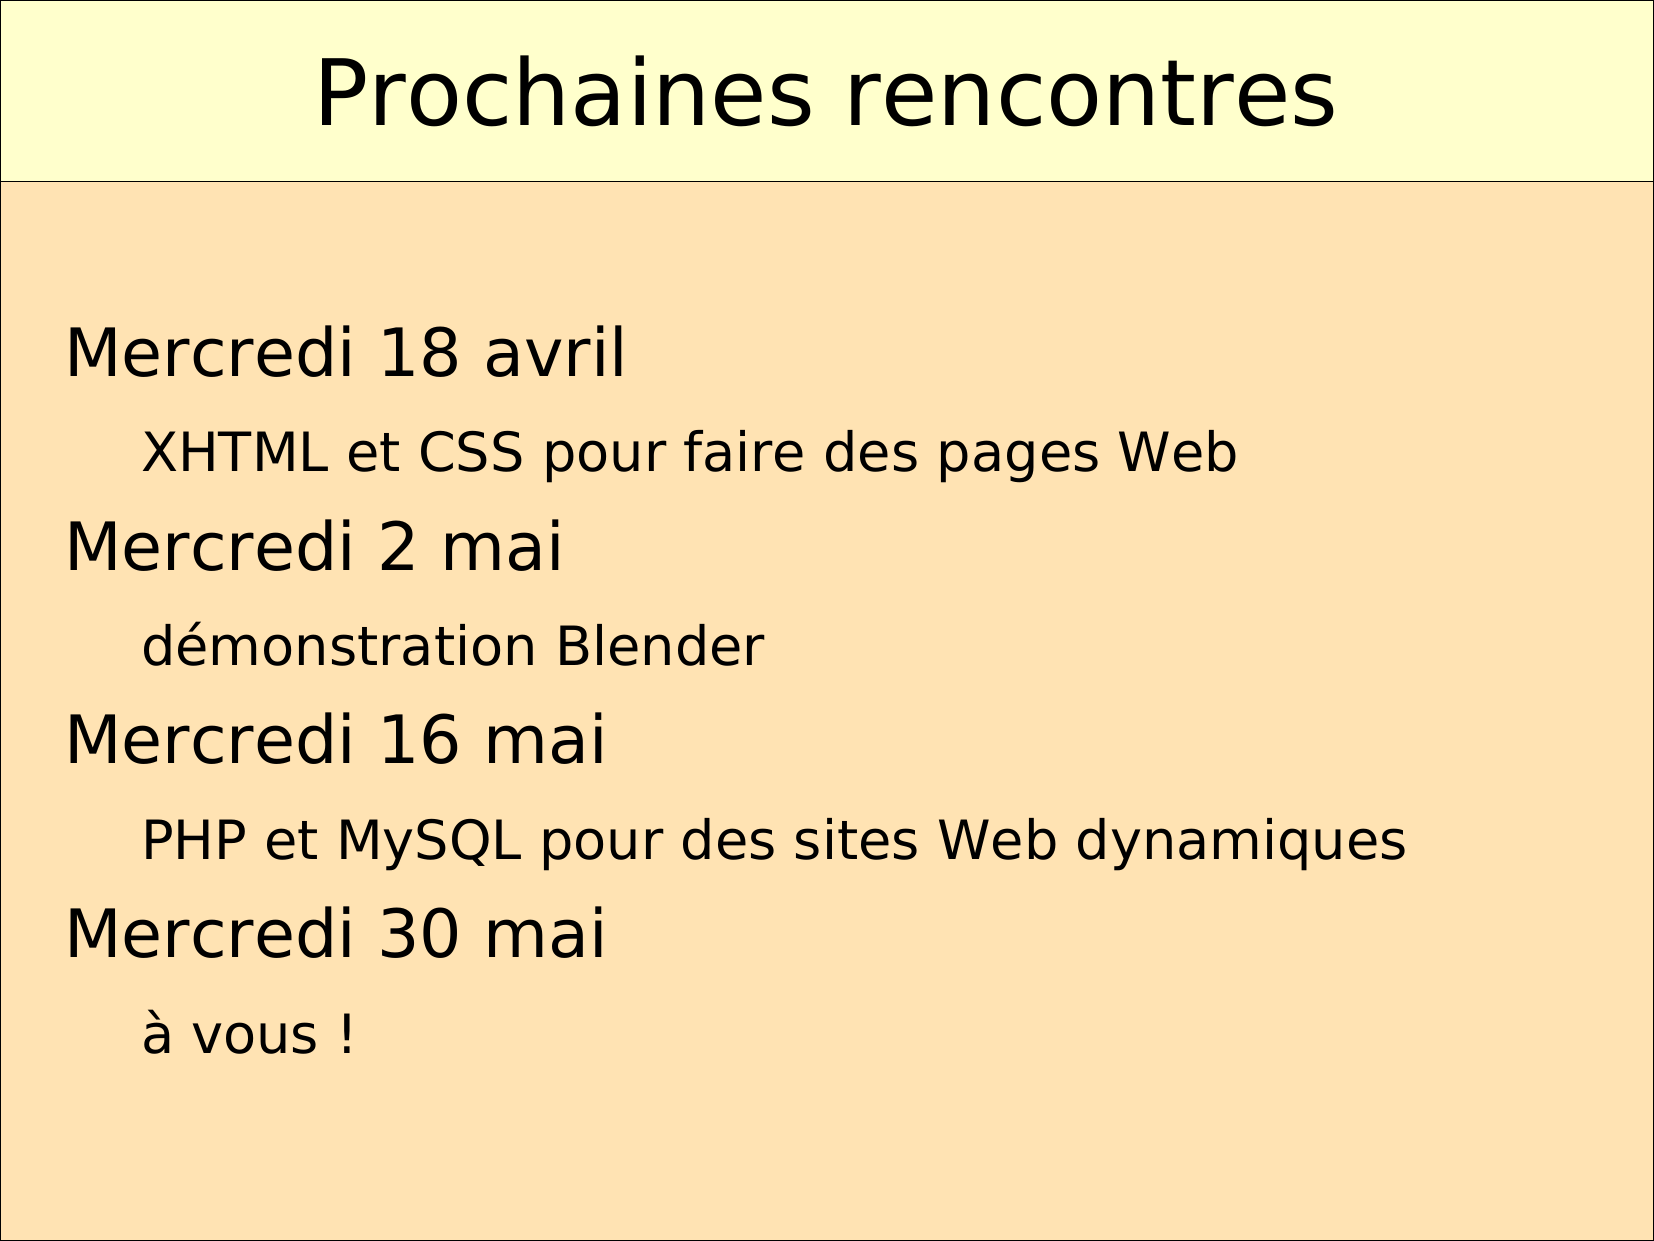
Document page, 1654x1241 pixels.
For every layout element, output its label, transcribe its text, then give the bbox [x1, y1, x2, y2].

list Mercredi 18 avril XHTML et CSS pour faire des pages Web Mercredi 2 mai démonstration Blender Mercredi 16 mai PHP et MySQL pour des sites Web dynamiques Mercredi 30 mai à vous ! [46, 314, 1599, 1067]
title Prochaines rencontres [0, 33, 1654, 154]
